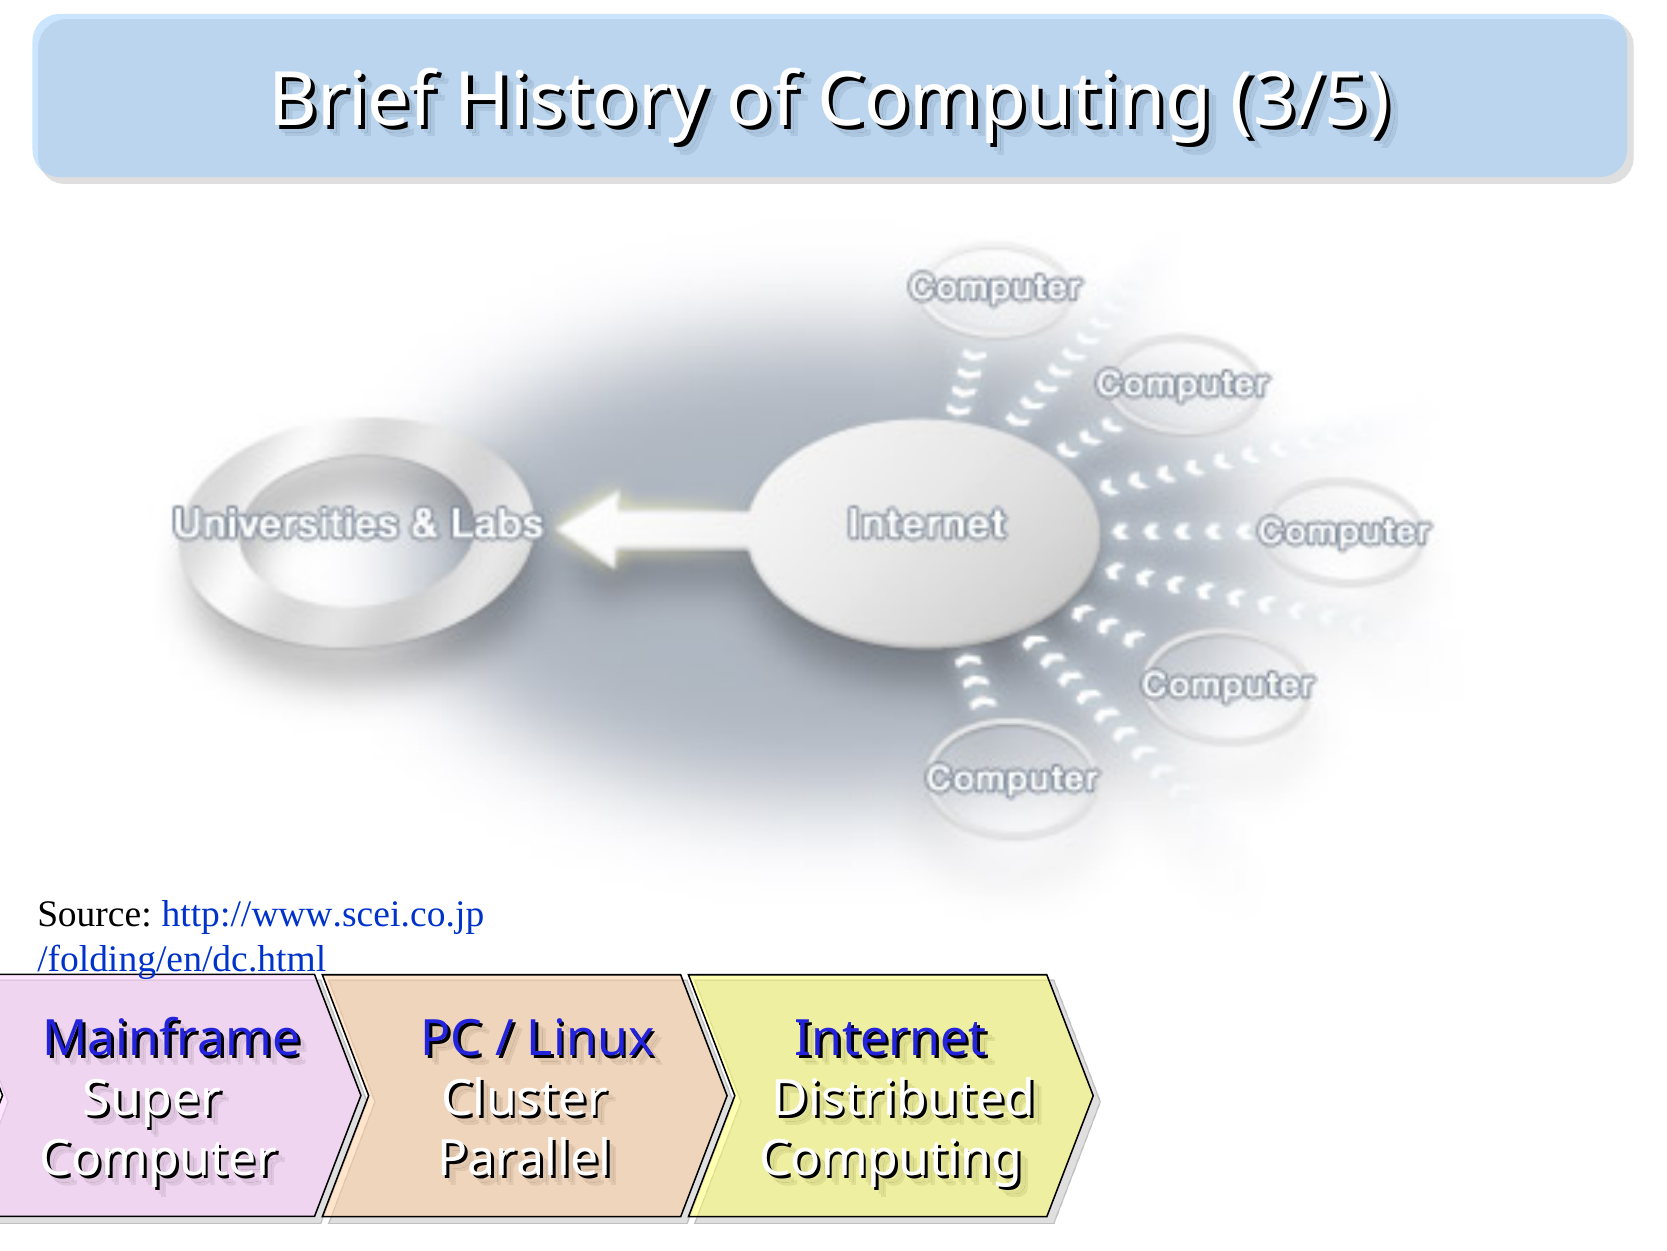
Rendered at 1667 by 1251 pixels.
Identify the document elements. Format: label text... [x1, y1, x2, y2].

text_box Mainframe Super Computer [0, 974, 361, 1217]
text_box Brief History of Computing (3/5) [32, 13, 1628, 178]
text_box Internet Distributed Computing [688, 974, 1094, 1217]
picture [148, 211, 1509, 921]
text_box PC / Linux Cluster Parallel [322, 974, 728, 1217]
text_box Source: http://www.scei.co.jp/folding/en/dc.html [22, 881, 789, 942]
